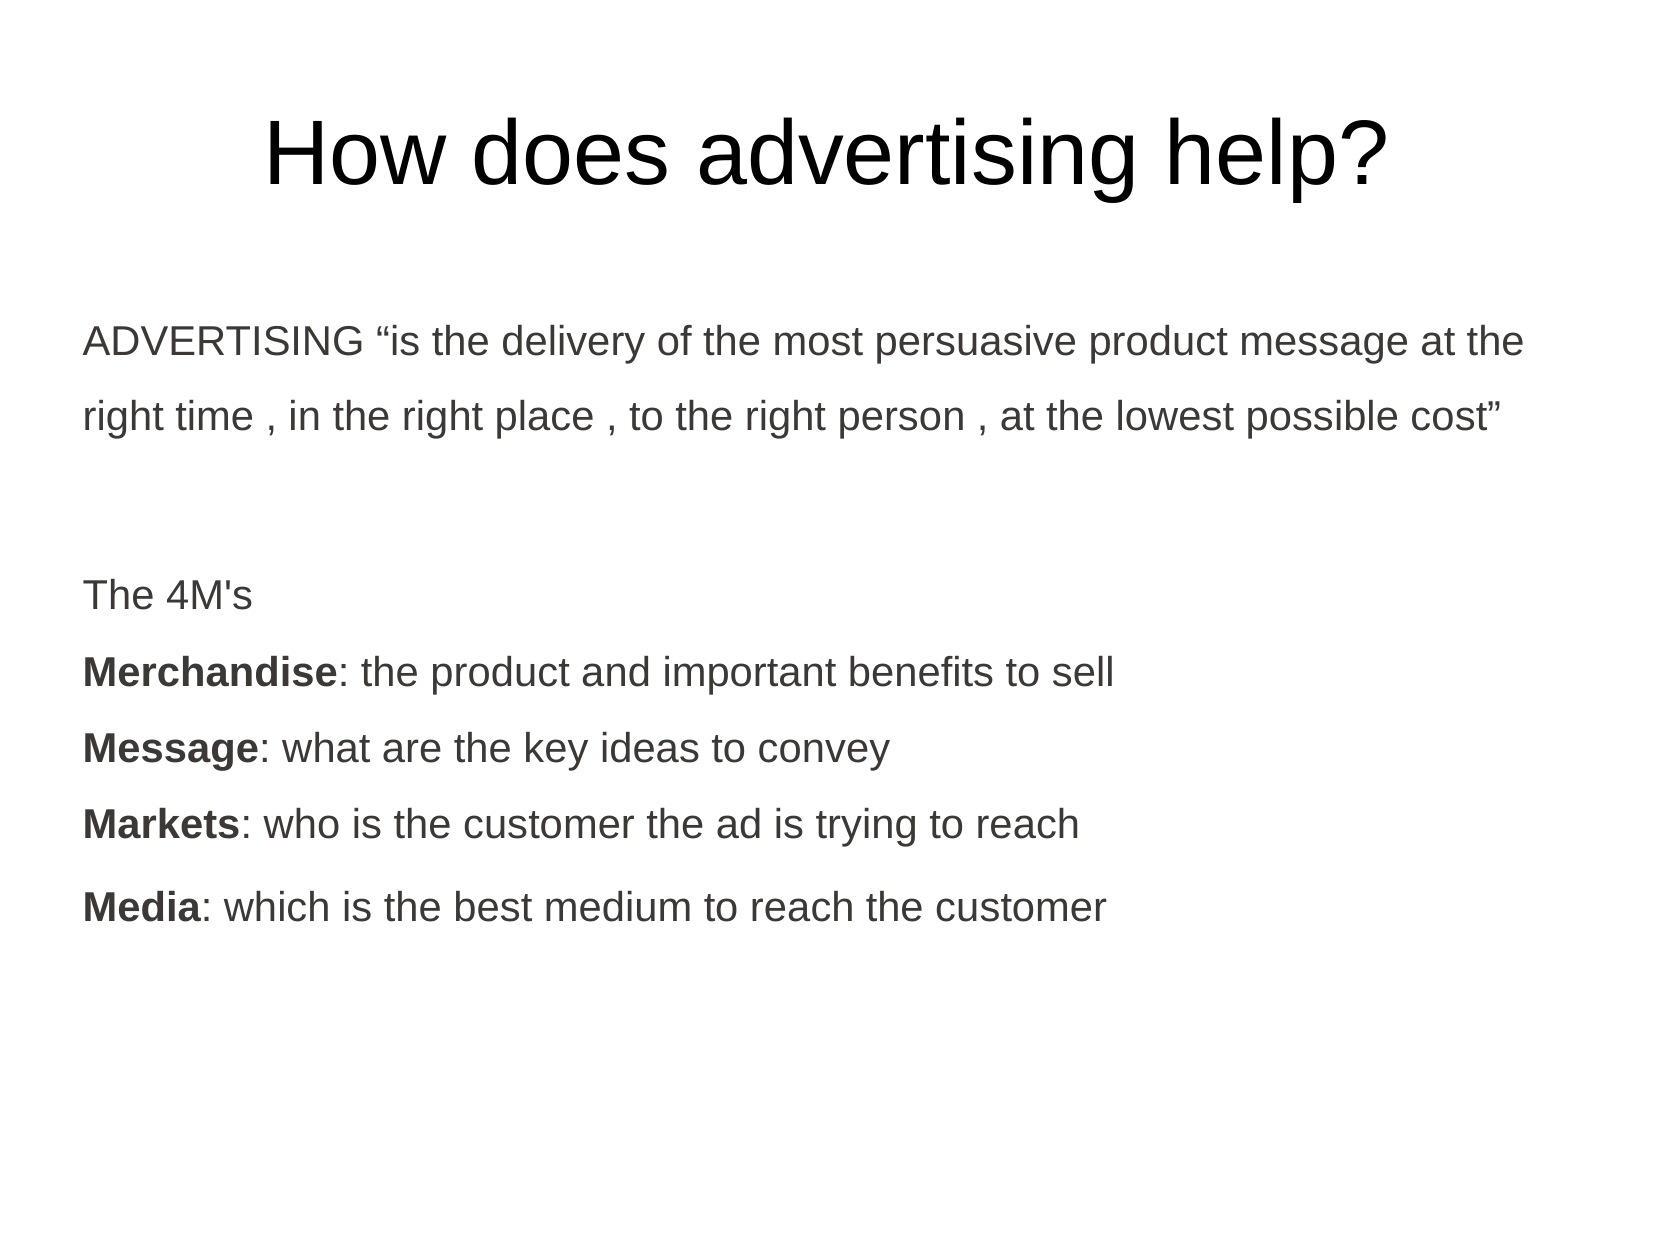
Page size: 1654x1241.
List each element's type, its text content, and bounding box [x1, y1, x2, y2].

title How does advertising help? [82, 49, 1571, 257]
list ADVERTISING “is the delivery of the most persuasive product message at the right time , in the right place , to the right person , at the lowest possible cost” The 4M's Merchandise: the product and important benefits to sell Message: what are the key ideas to convey Markets: who is the customer the ad is trying to reach Media: which is the best medium to reach the customer [82, 290, 1571, 1010]
